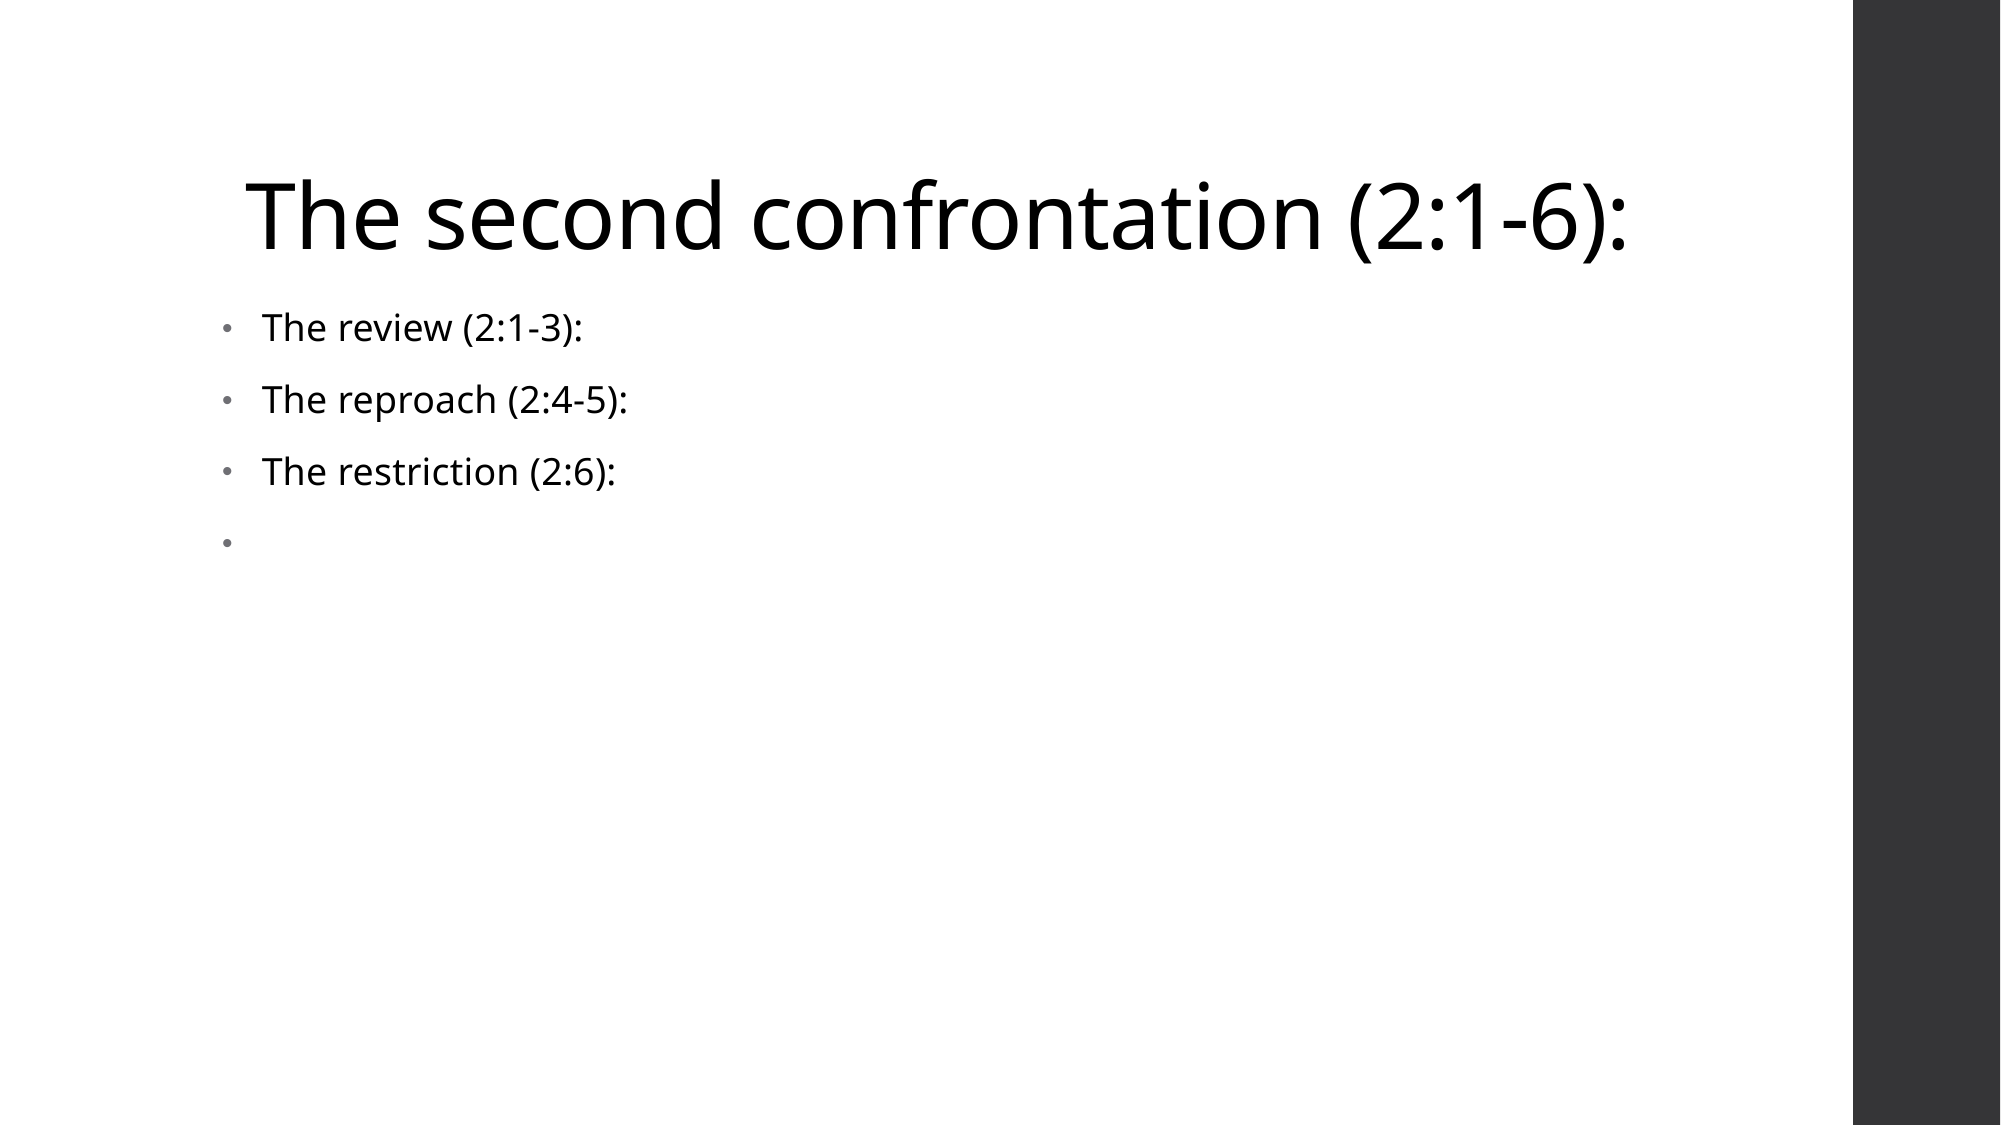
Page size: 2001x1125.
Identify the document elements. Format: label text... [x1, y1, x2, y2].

title The second confrontation (2:1-6): [206, 60, 1797, 278]
list The review (2:1-3): The reproach (2:4-5): The restriction (2:6): [206, 299, 1617, 1014]
